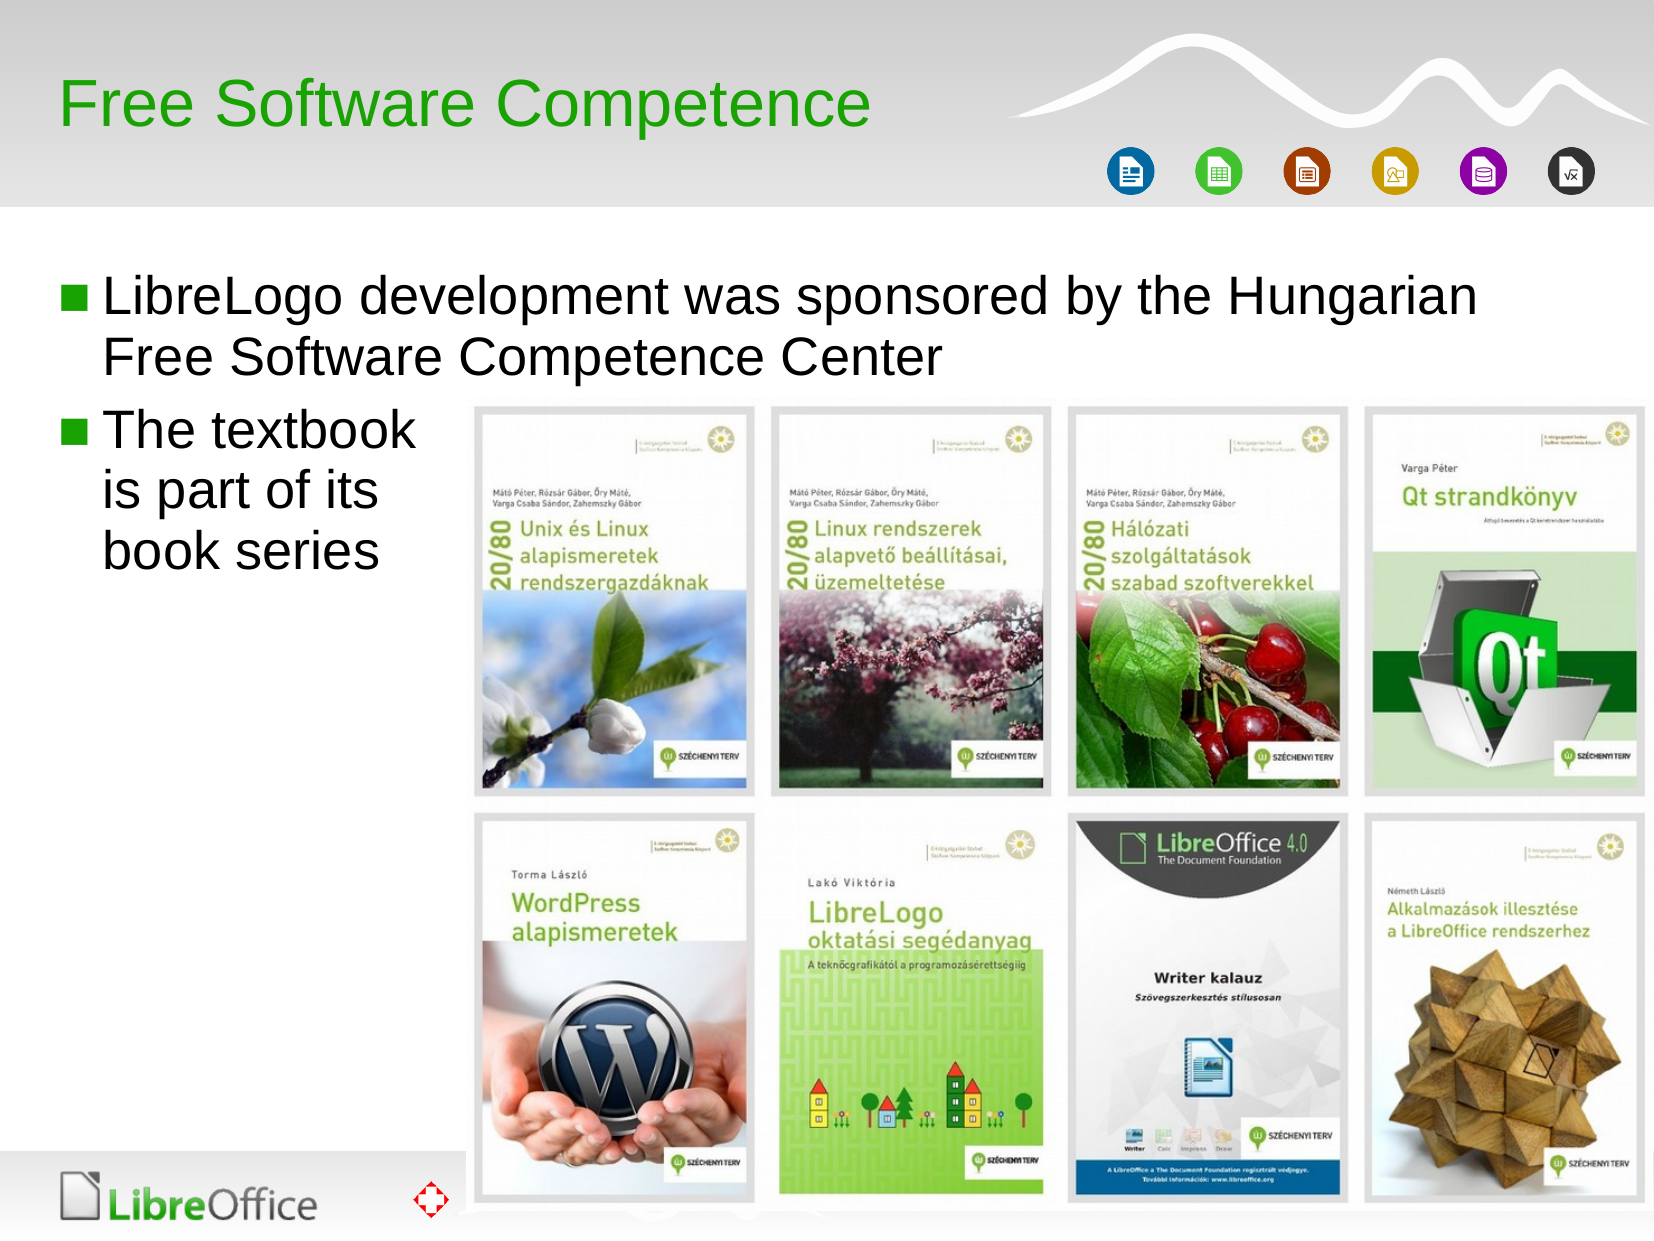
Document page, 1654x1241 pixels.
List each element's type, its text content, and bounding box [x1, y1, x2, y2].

picture [1034, 29, 1654, 131]
title Free Software Competence [59, 29, 1034, 178]
list LibreLogo development was sponsored by the Hungarian Free Software Competence Center The textbook is part of its book series [59, 265, 1595, 985]
picture [41, 1152, 337, 1240]
picture [413, 398, 1653, 1223]
picture [1107, 147, 1595, 195]
